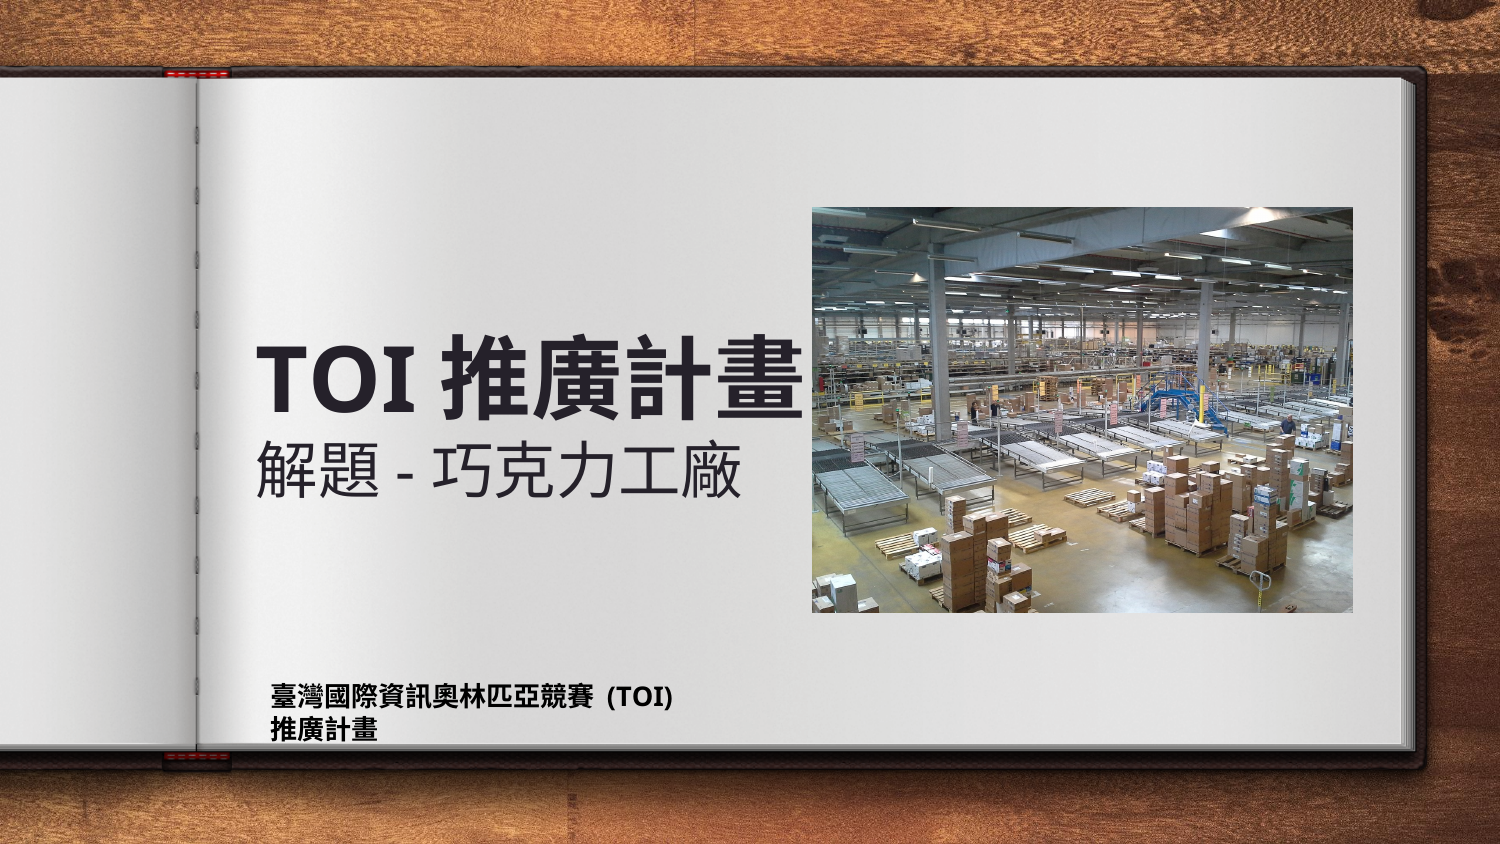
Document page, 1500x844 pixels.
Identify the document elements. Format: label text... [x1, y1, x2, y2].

picture [812, 207, 1353, 613]
text_box TOI推廣計畫 解題-巧克力工廠 [240, 262, 812, 565]
